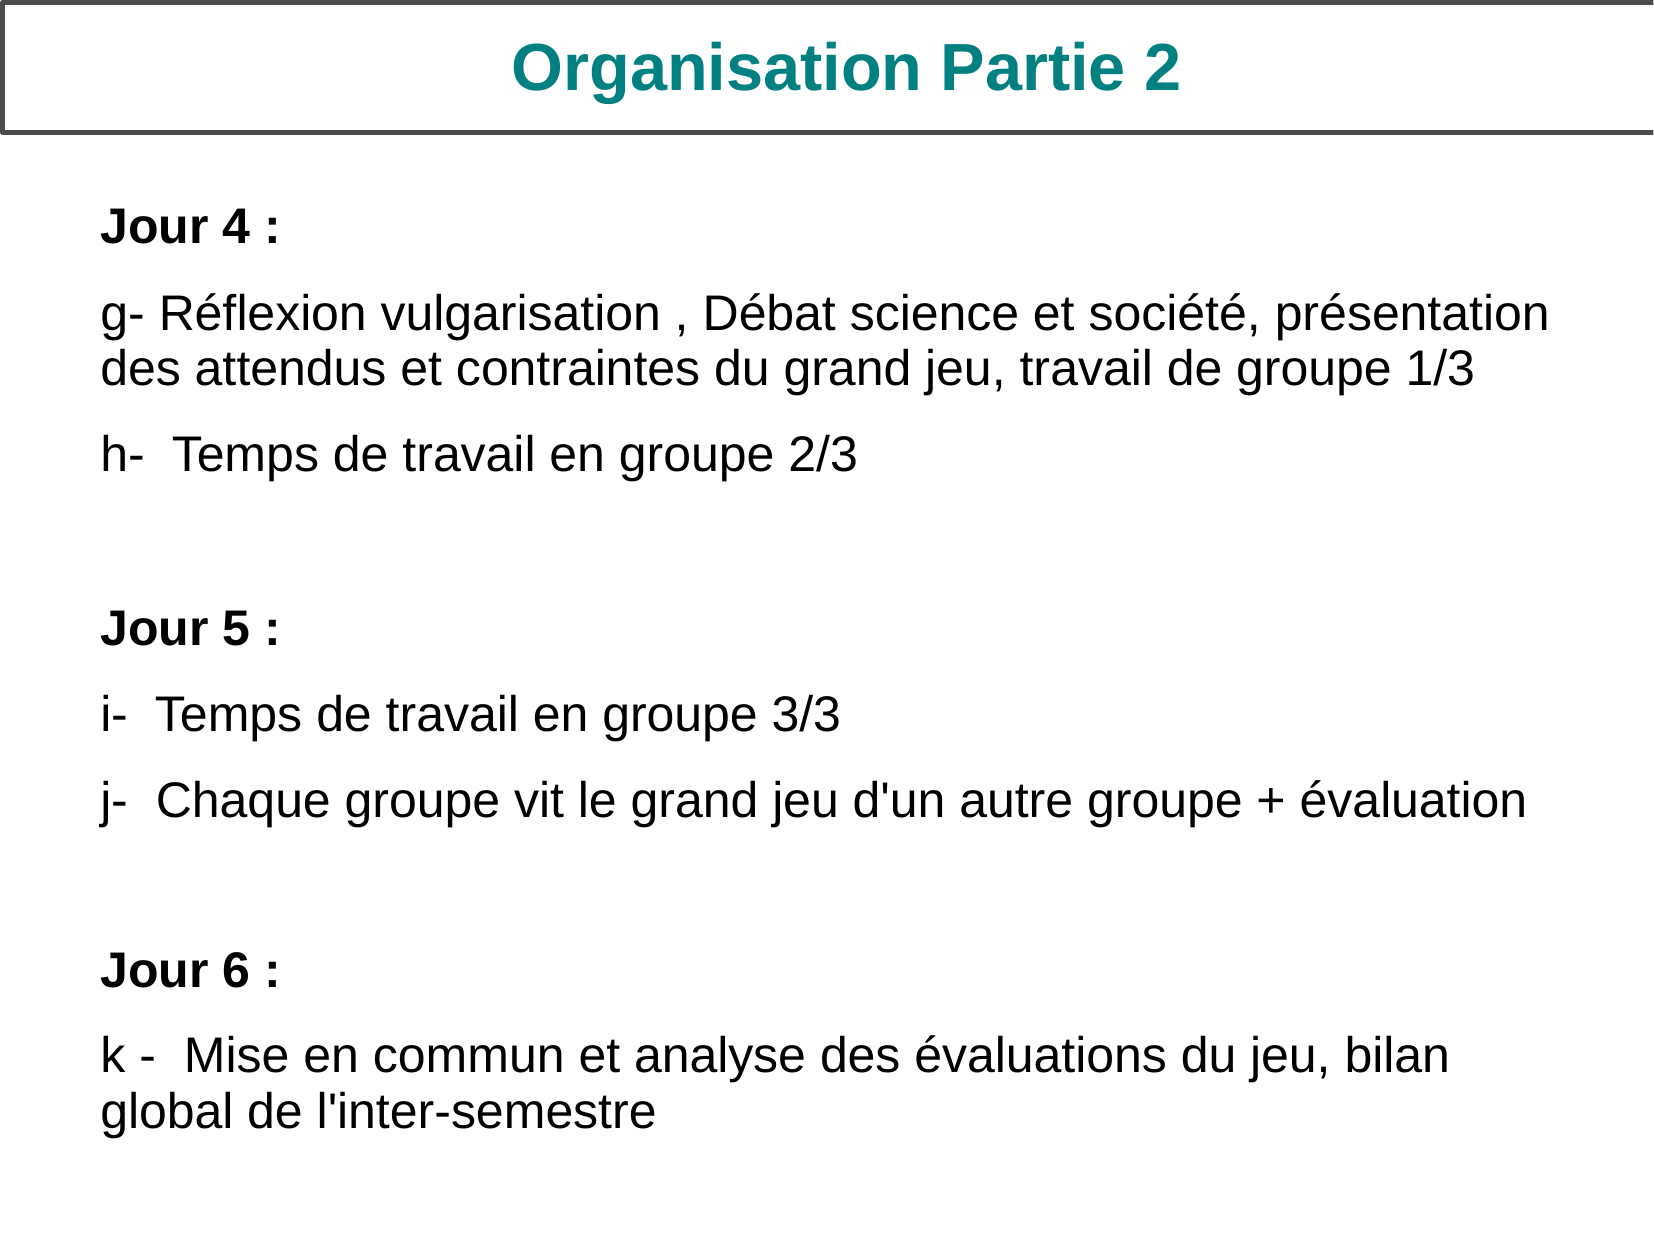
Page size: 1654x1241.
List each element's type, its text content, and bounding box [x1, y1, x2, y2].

list Jour 4 : g- Réflexion vulgarisation , Débat science et société, présentation des attendus et contraintes du grand jeu, travail de groupe 1/3 h- Temps de travail en groupe 2/3 Jour 5 : i- Temps de travail en groupe 3/3 j- Chaque groupe vit le grand jeu d'un autre groupe + évaluation Jour 6 : k - Mise en commun et analyse des évaluations du jeu, bilan global de l'inter-semestre [29, 194, 1577, 1140]
text_box Organisation Partie 2 [2, 2, 1654, 133]
